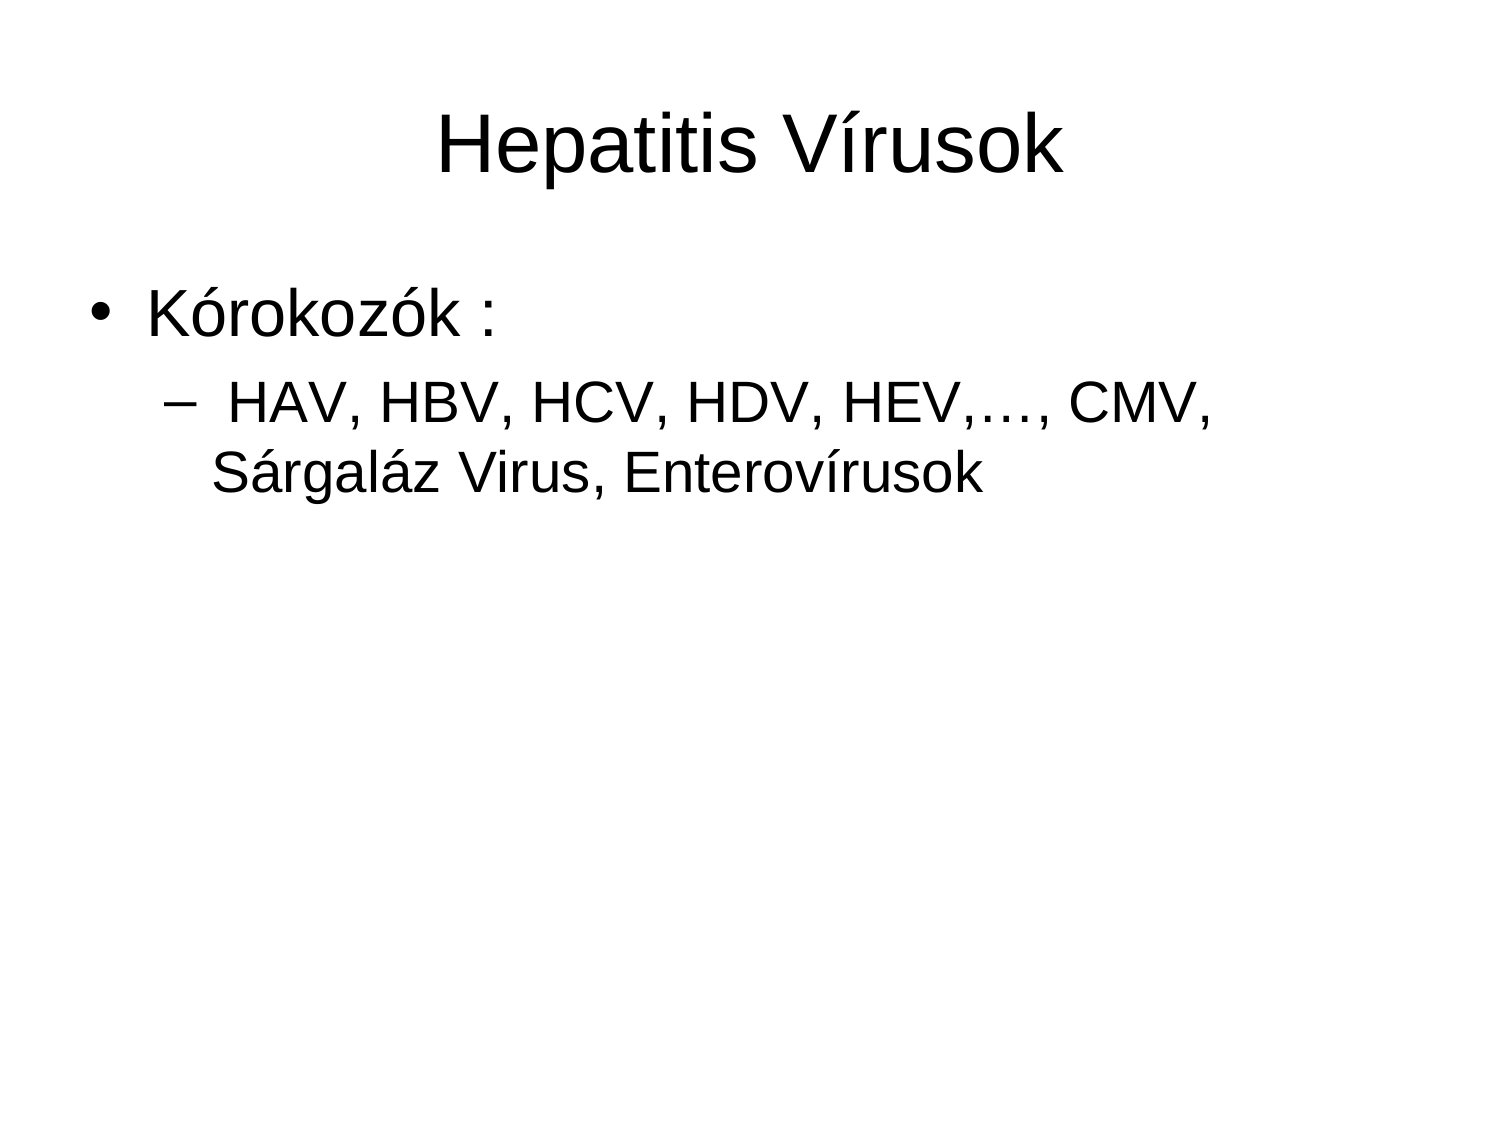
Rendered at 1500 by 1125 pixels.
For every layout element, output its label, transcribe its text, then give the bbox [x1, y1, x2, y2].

title Hepatitis Vírusok [75, 45, 1426, 233]
list Kórokozók : HAV, HBV, HCV, HDV, HEV,…, CMV, Sárgaláz Virus, Enterovírusok [75, 262, 1426, 1005]
